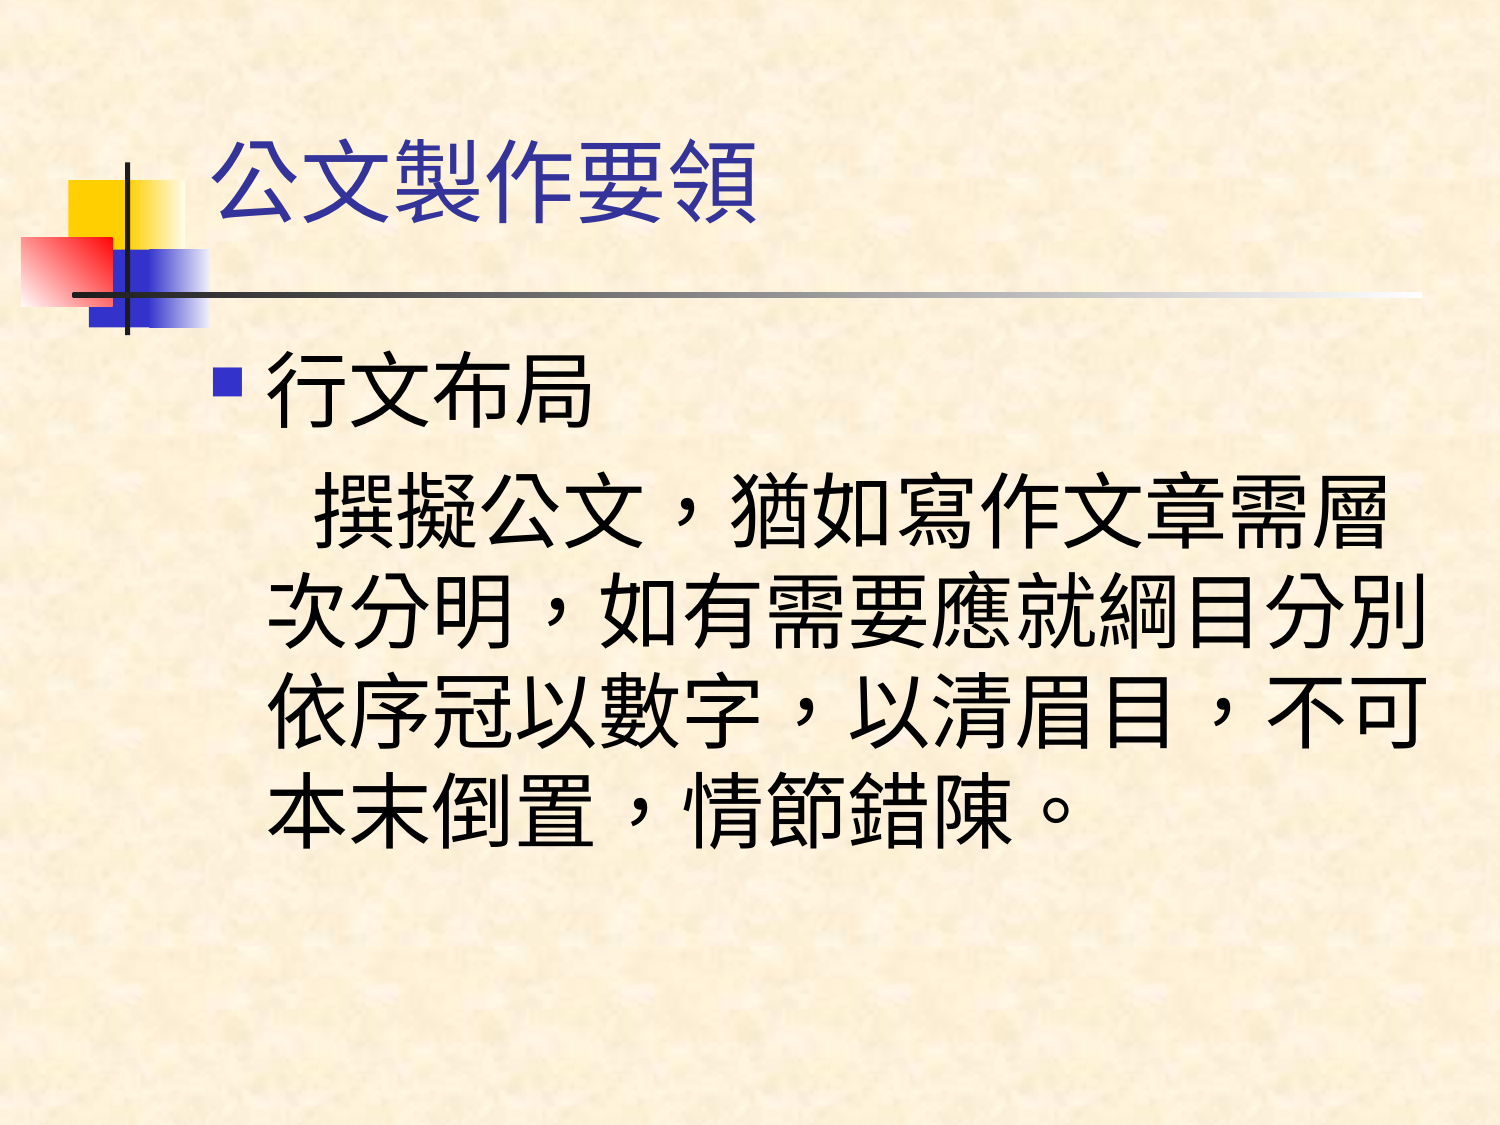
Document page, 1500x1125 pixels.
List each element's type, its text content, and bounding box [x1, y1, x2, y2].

title 公文製作要領 [193, 54, 1473, 243]
picture [0, 0, 1500, 1125]
list 行文布局 撰擬公文，猶如寫作文章需層次分明，如有需要應就綱目分別依序冠以數字，以清眉目，不可本末倒置，情節錯陳。 [193, 331, 1469, 1007]
